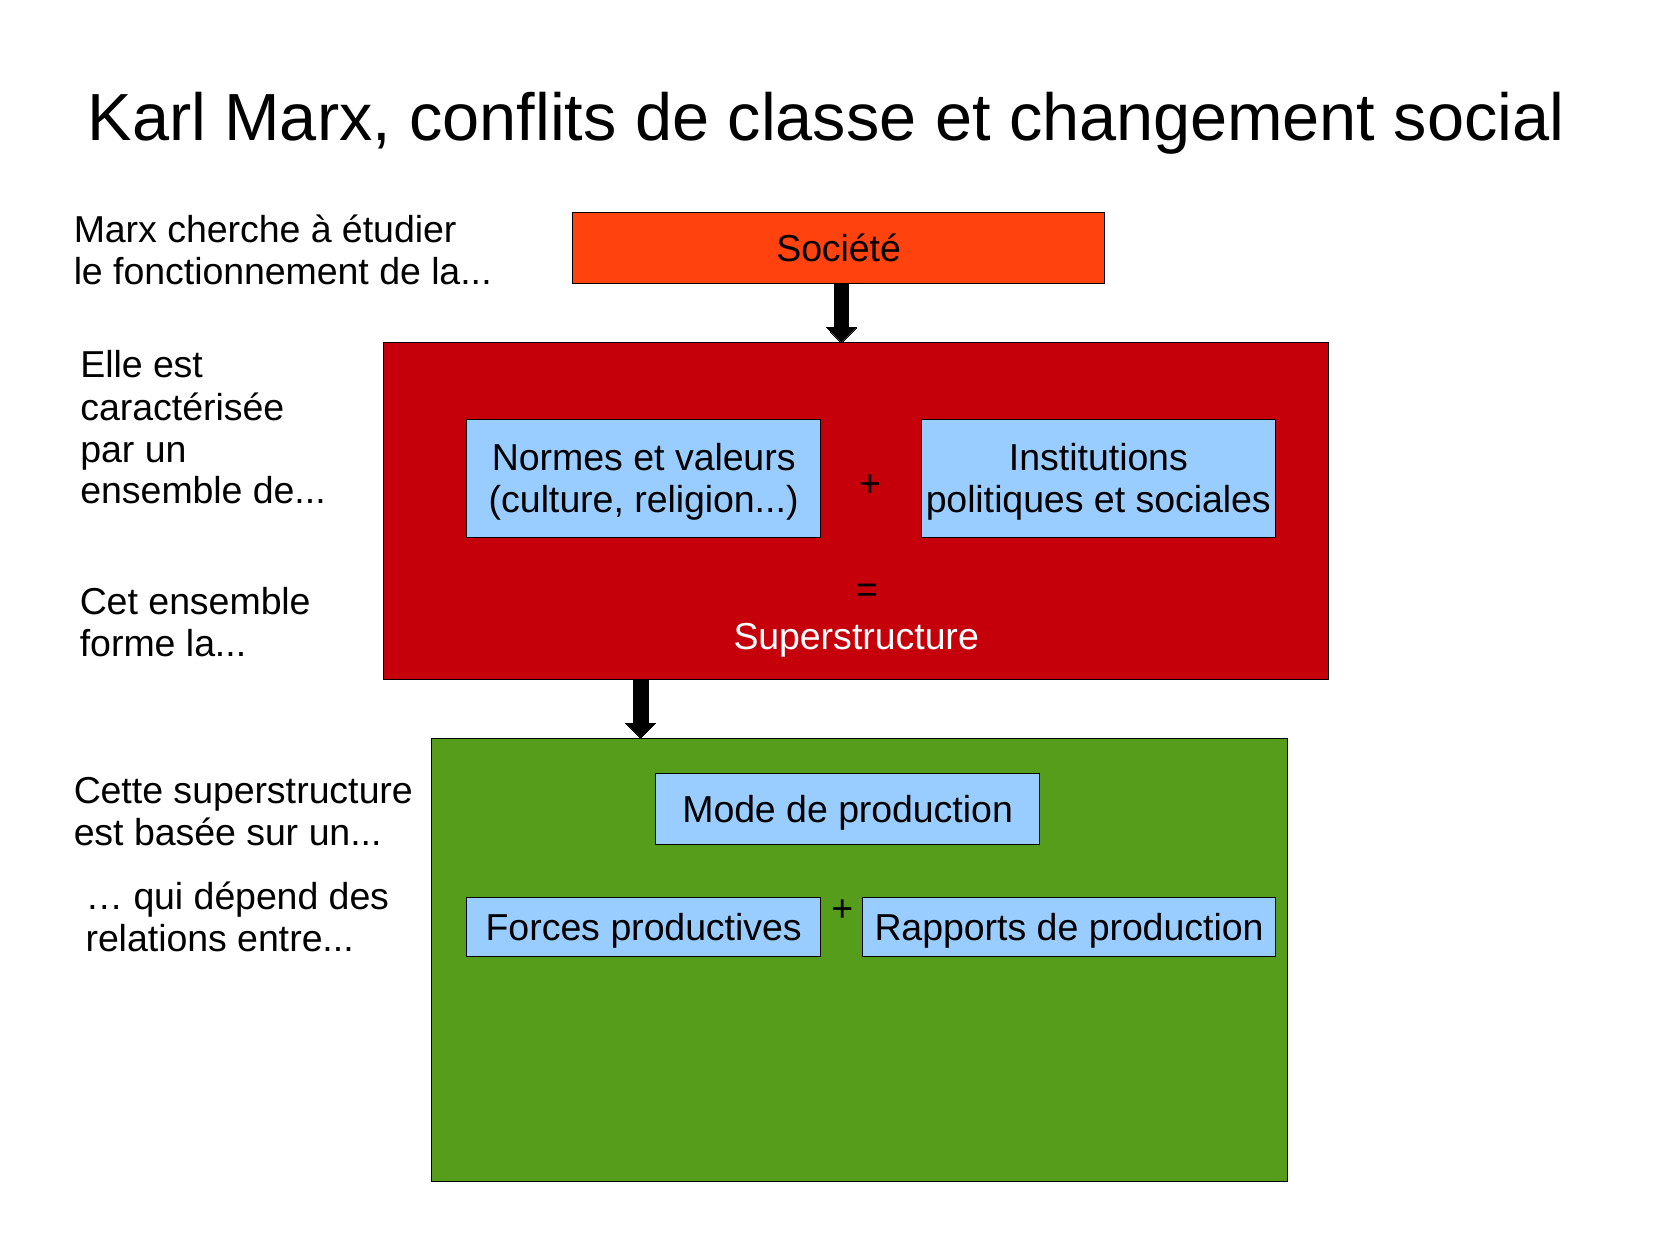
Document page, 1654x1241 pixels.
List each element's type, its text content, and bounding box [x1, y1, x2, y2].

text_box Institutions politiques et sociales [921, 419, 1276, 538]
text_box … qui dépend des relations entre... [70, 868, 416, 967]
text_box Forces productives [466, 897, 821, 957]
text_box + [844, 454, 897, 512]
text_box [431, 679, 1288, 1182]
text_box + [816, 879, 869, 937]
text_box Normes et valeurs (culture, religion...) [466, 419, 821, 538]
text_box Marx cherche à étudier le fonctionnement de la... [59, 200, 519, 438]
text_box Société [572, 212, 1105, 284]
text_box Cette superstructure est basée sur un... [59, 761, 429, 861]
text_box = [841, 561, 893, 618]
text_box Superstructure [383, 342, 1329, 680]
text_box Elle est caractérisée par un ensemble de... [65, 336, 342, 520]
text_box Rapports de production [862, 897, 1276, 957]
title Karl Marx, conflits de classe et changement social [82, 56, 1571, 178]
text_box [826, 283, 857, 343]
text_box Cet ensemble forme la... [64, 572, 360, 672]
text_box Mode de production [655, 773, 1040, 845]
